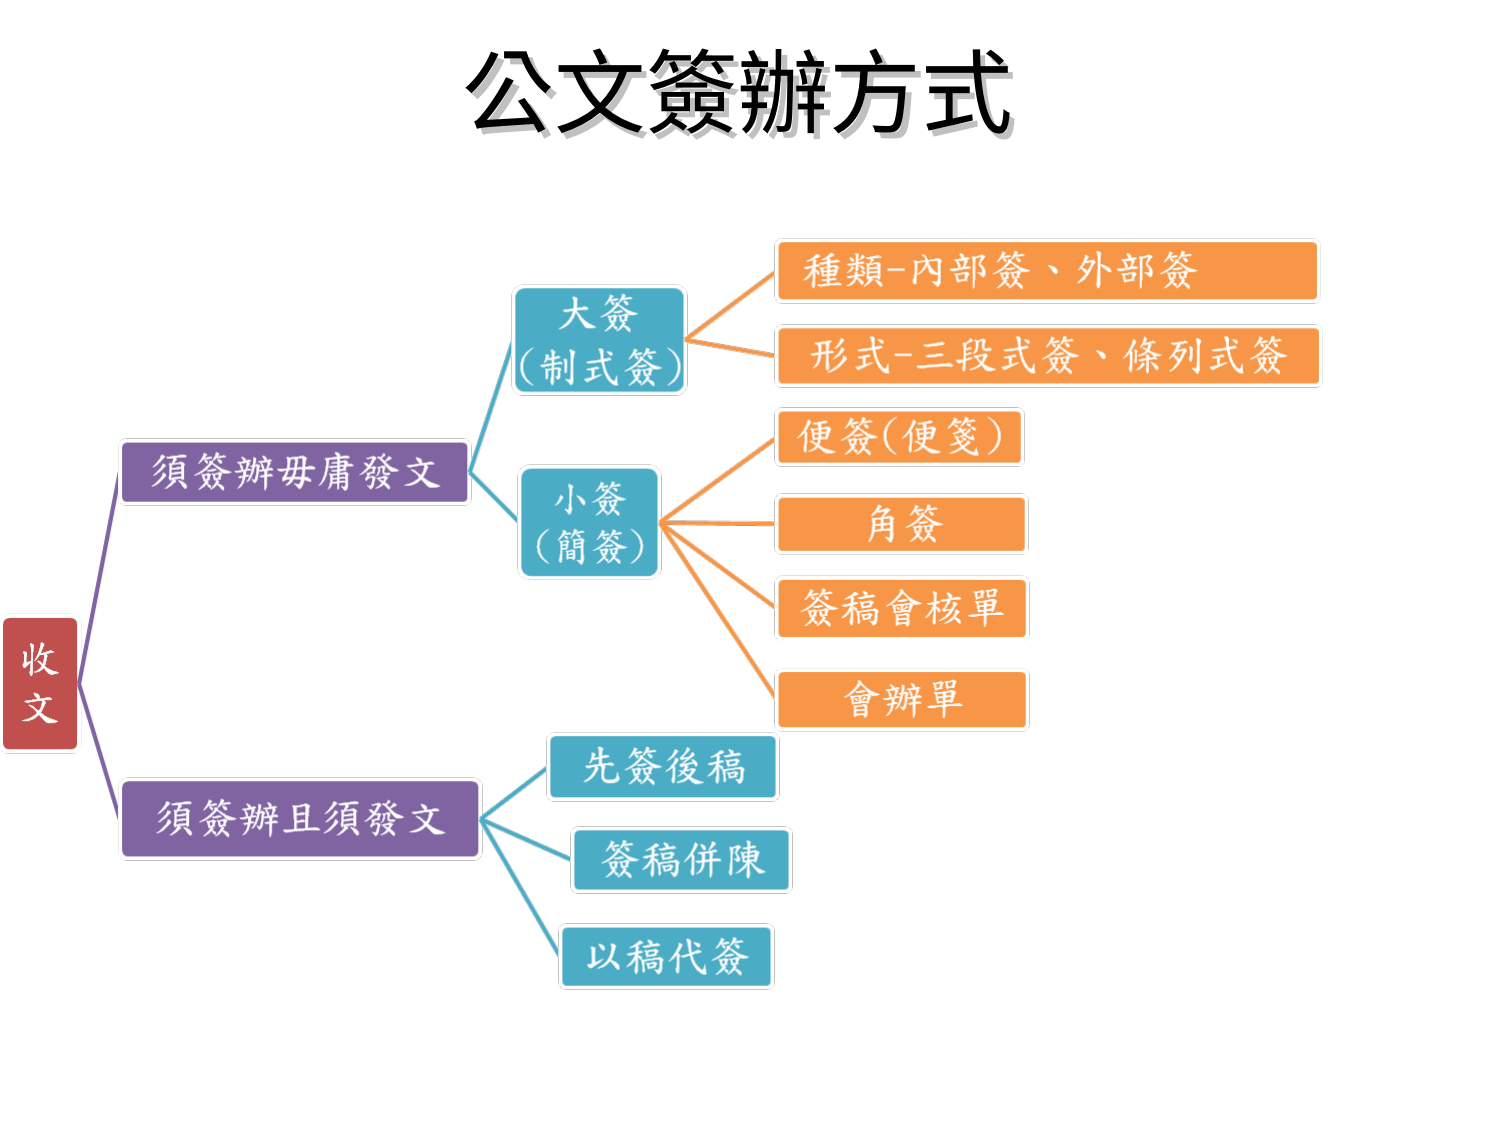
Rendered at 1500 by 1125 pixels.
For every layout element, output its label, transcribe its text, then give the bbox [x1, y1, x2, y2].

picture [0, 159, 1449, 1125]
text_box 公文簽辦方式 [41, 18, 1436, 159]
